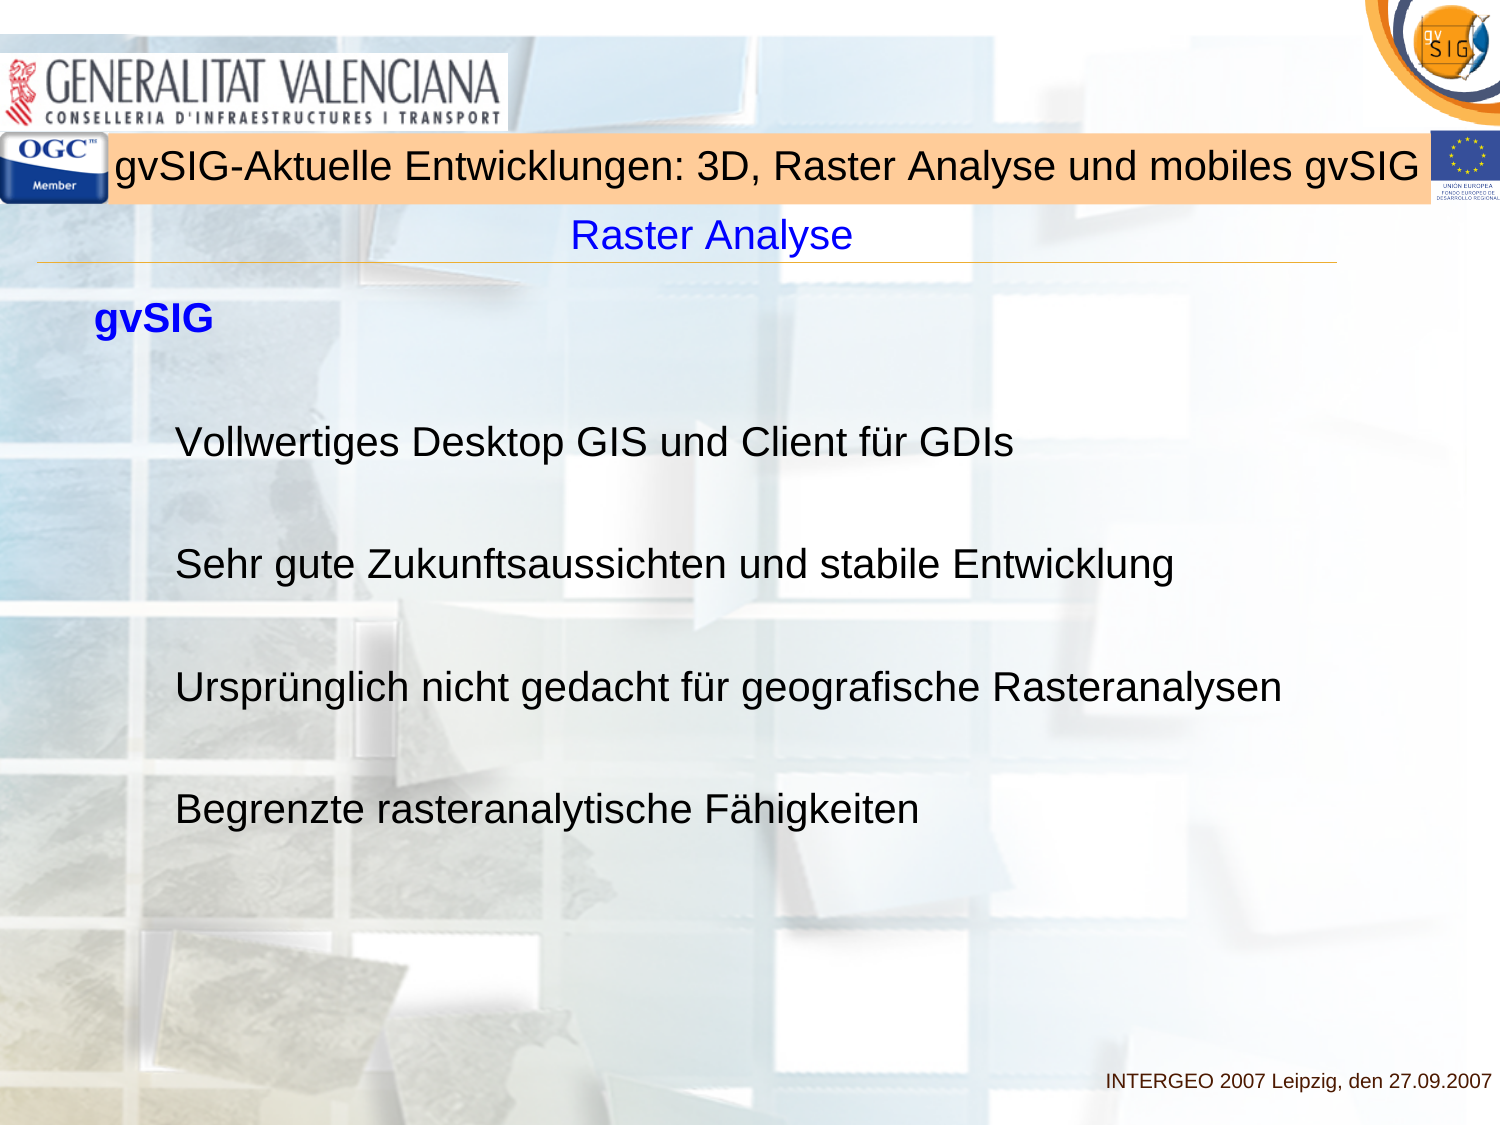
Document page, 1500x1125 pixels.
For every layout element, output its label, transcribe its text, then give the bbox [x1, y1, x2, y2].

picture [1363, 0, 1500, 127]
picture [0, 53, 508, 131]
list Vollwertiges Desktop GIS und Client für GDIs Sehr gute Zukunftsaussichten und stabile Entwicklung Ursprünglich nicht gedacht für geografische Rasteranalysen Begrenzte rasteranalytische Fähigkeiten [174, 420, 1342, 837]
picture [0, 132, 109, 204]
text_box [108, 133, 1431, 145]
text_box gvSIG-Aktuelle Entwicklungen: 3D, Raster Analyse und mobiles gvSIG [102, 145, 1434, 193]
text_box gvSIG [51, 296, 258, 345]
text_box Raster Analyse [570, 214, 872, 262]
picture [1429, 129, 1500, 200]
text_box INTERGEO 2007 Leipzig, den 27.09.2007 [1103, 1070, 1495, 1094]
text_box [108, 193, 1431, 205]
